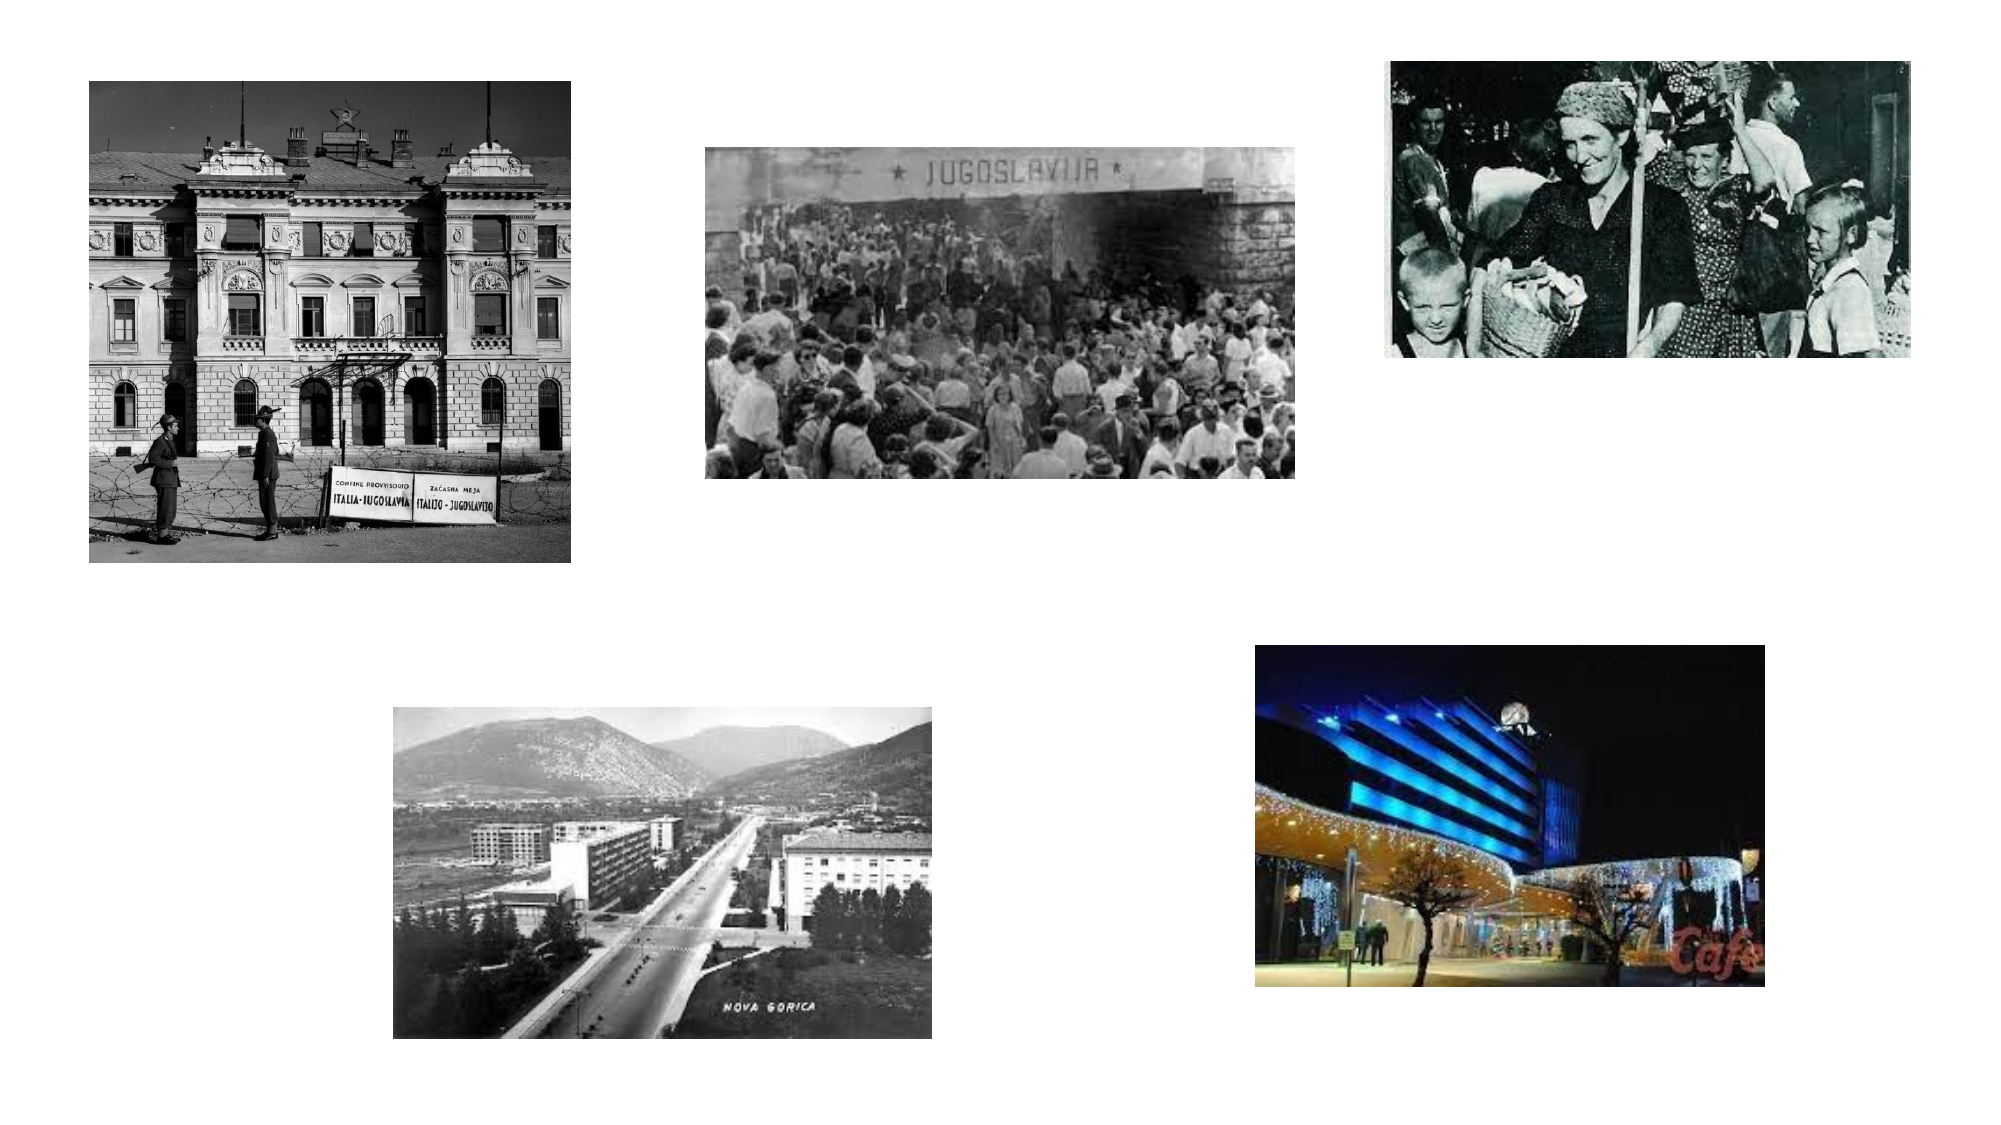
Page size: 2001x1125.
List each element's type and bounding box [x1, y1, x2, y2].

picture [89, 81, 571, 563]
picture [1384, 62, 1911, 358]
picture [1255, 645, 1765, 987]
picture [393, 707, 932, 1039]
picture [705, 148, 1295, 480]
